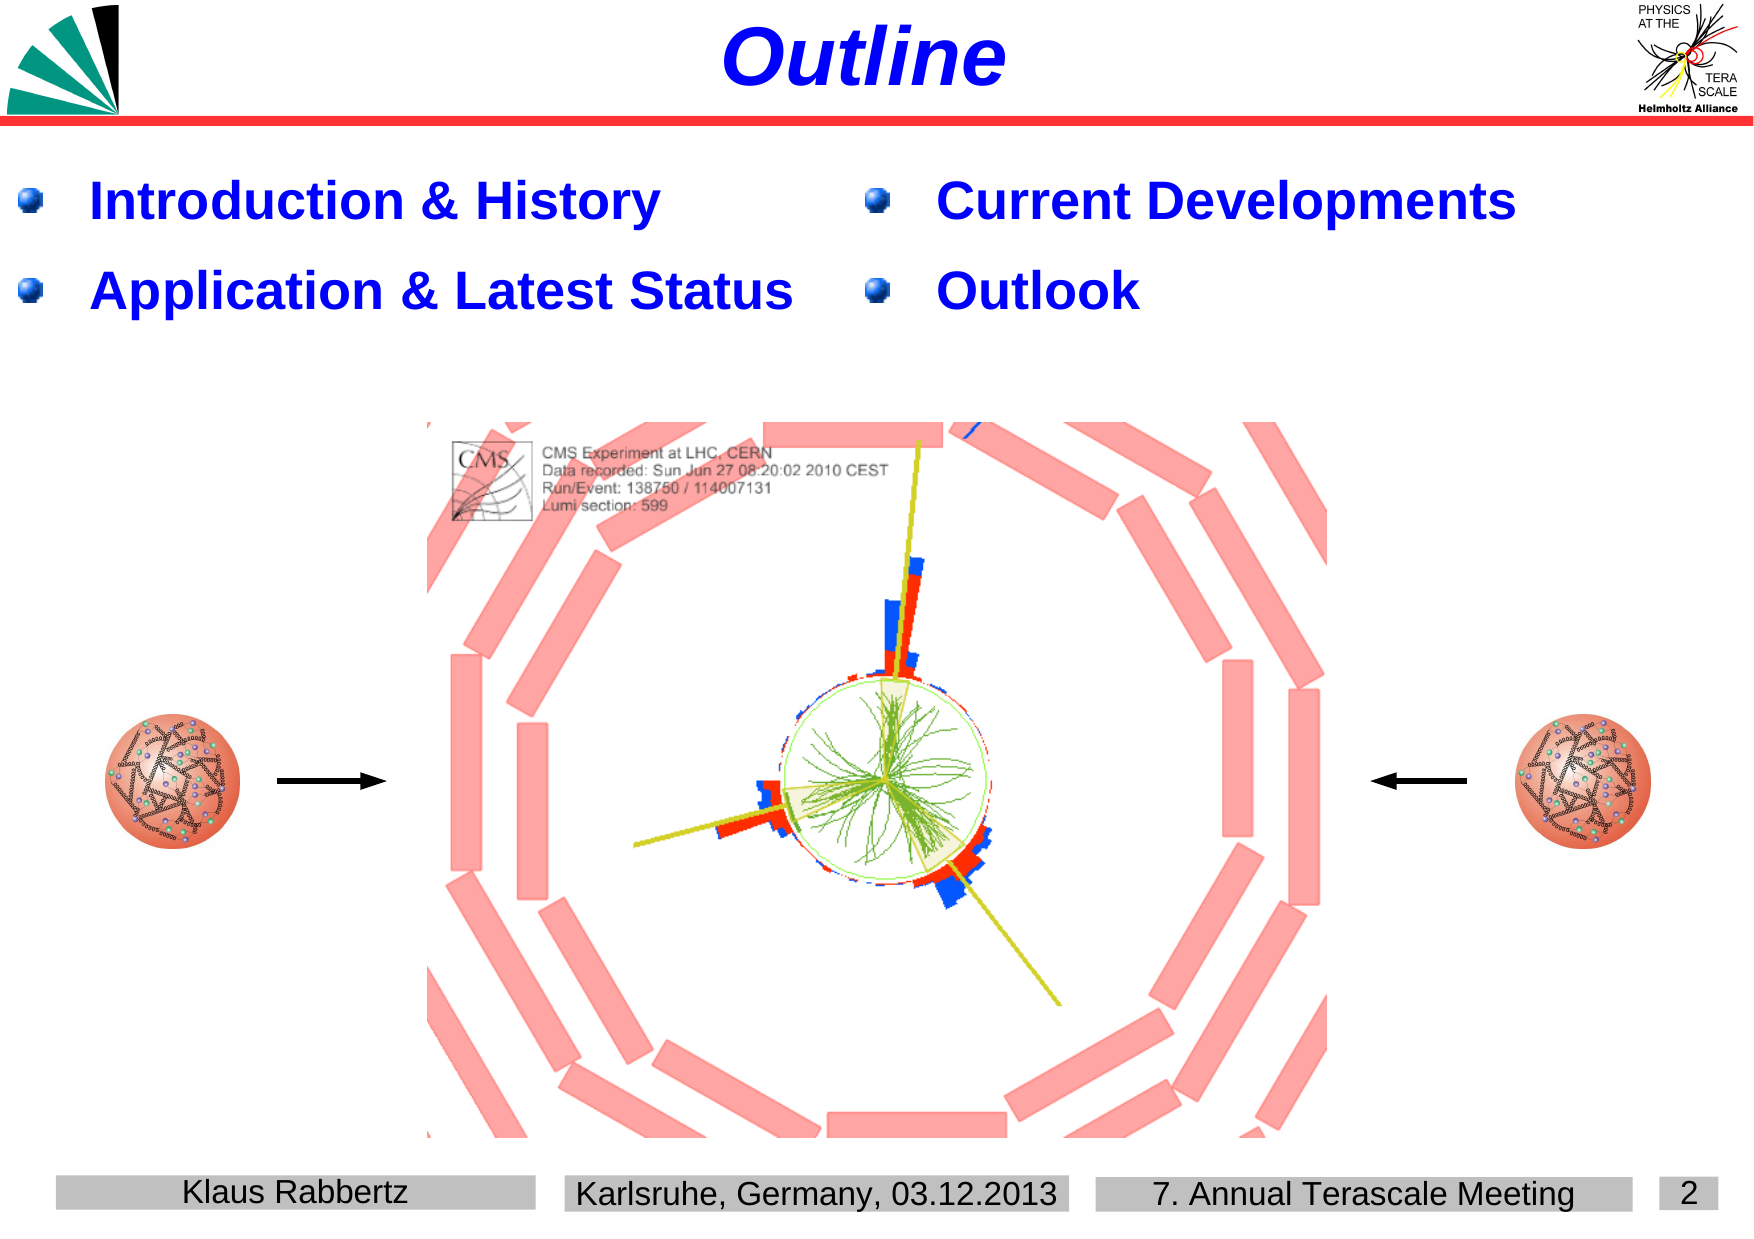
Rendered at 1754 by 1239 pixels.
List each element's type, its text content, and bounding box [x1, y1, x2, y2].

picture [1515, 714, 1651, 849]
list Introduction & History Application & Latest Status [7, 170, 853, 333]
title Outline [123, 0, 1606, 114]
picture [7, 5, 119, 116]
picture [105, 714, 240, 849]
picture [427, 422, 1327, 1139]
list Current Developments Outlook [853, 170, 1742, 333]
picture [1631, 1, 1745, 115]
